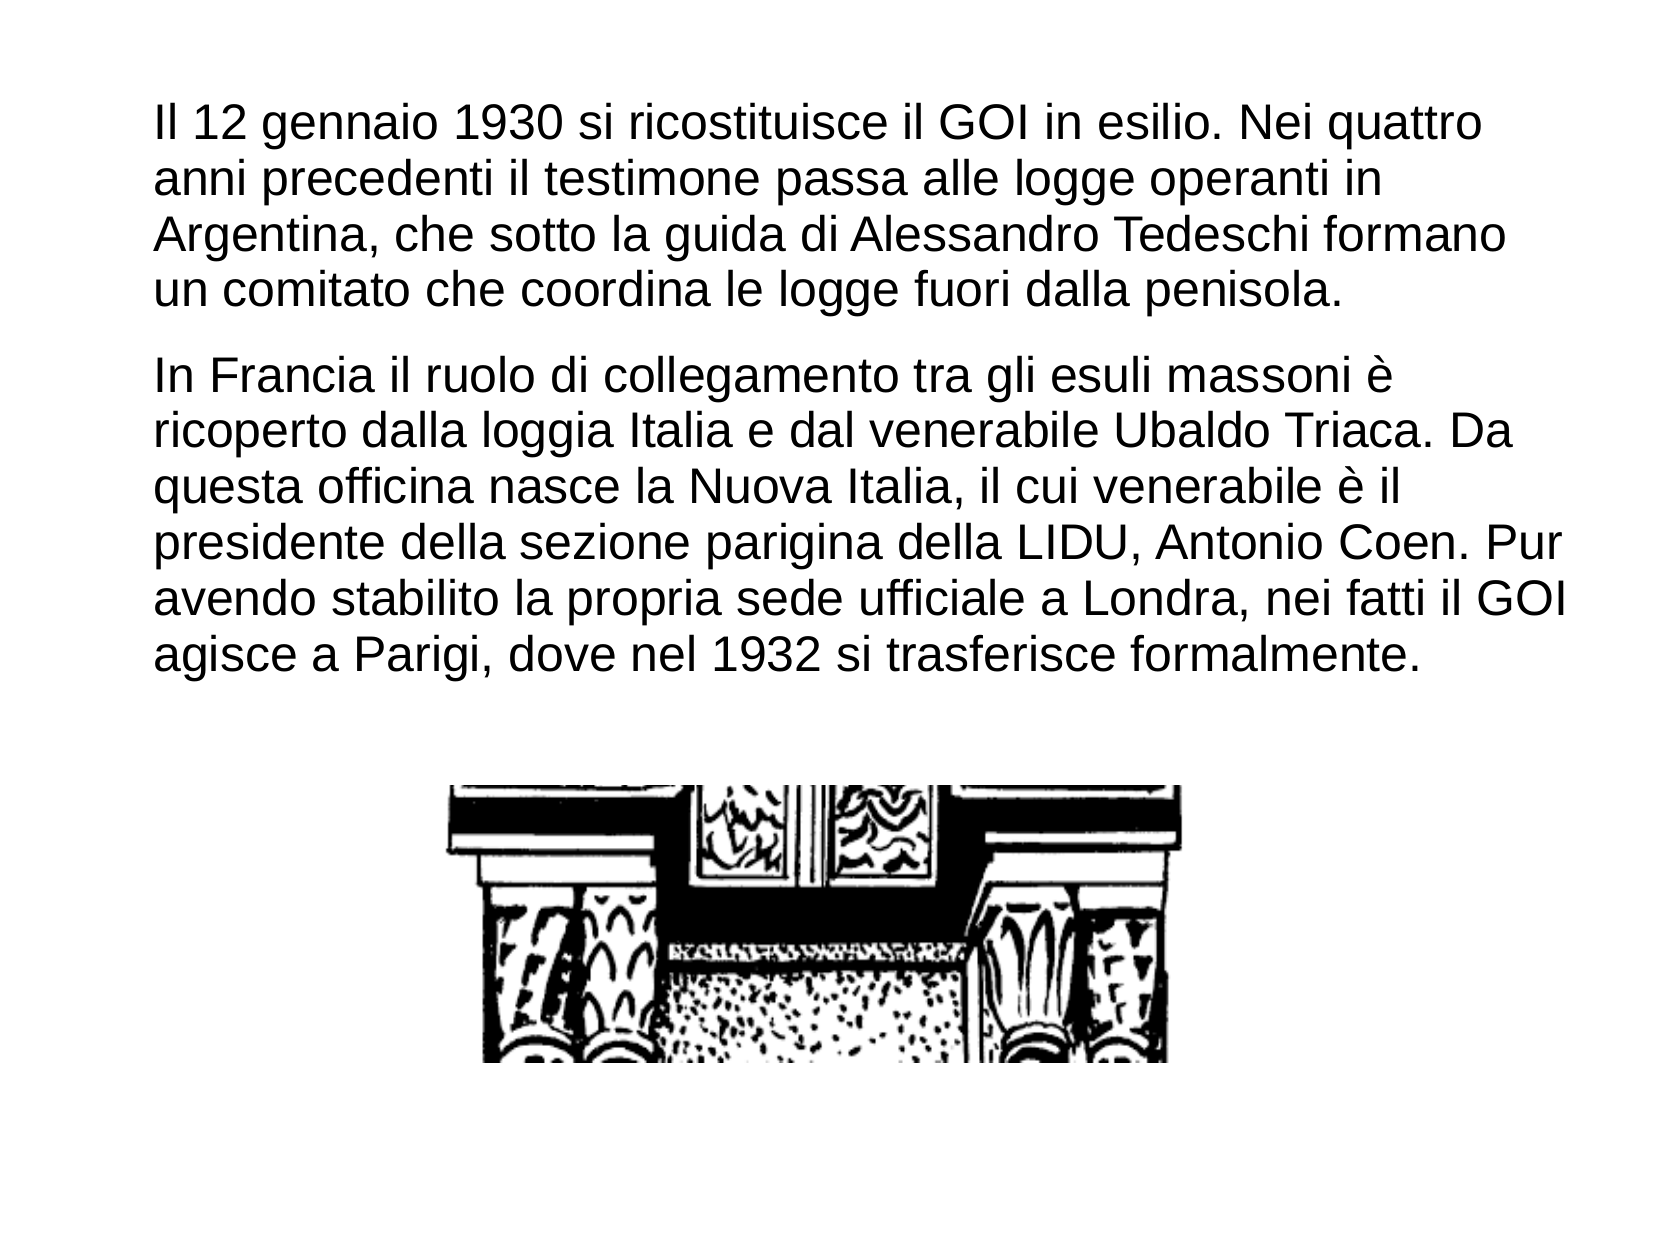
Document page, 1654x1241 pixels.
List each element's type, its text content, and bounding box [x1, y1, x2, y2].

picture [437, 785, 1186, 1063]
list Il 12 gennaio 1930 si ricostituisce il GOI in esilio. Nei quattro anni precedenti il testimone passa alle logge operanti in Argentina, che sotto la guida di Alessandro Tedeschi formano un comitato che coordina le logge fuori dalla penisola. In Francia il ruolo di collegamento tra gli esuli massoni è ricoperto dalla loggia Italia e dal venerabile Ubaldo Triaca. Da questa officina nasce la Nuova Italia, il cui venerabile è il presidente della sezione parigina della LIDU, Antonio Coen. Pur avendo stabilito la propria sede ufficiale a Londra, nei fatti il GOI agisce a Parigi, dove nel 1932 si trasferisce formalmente. [82, 94, 1571, 1229]
